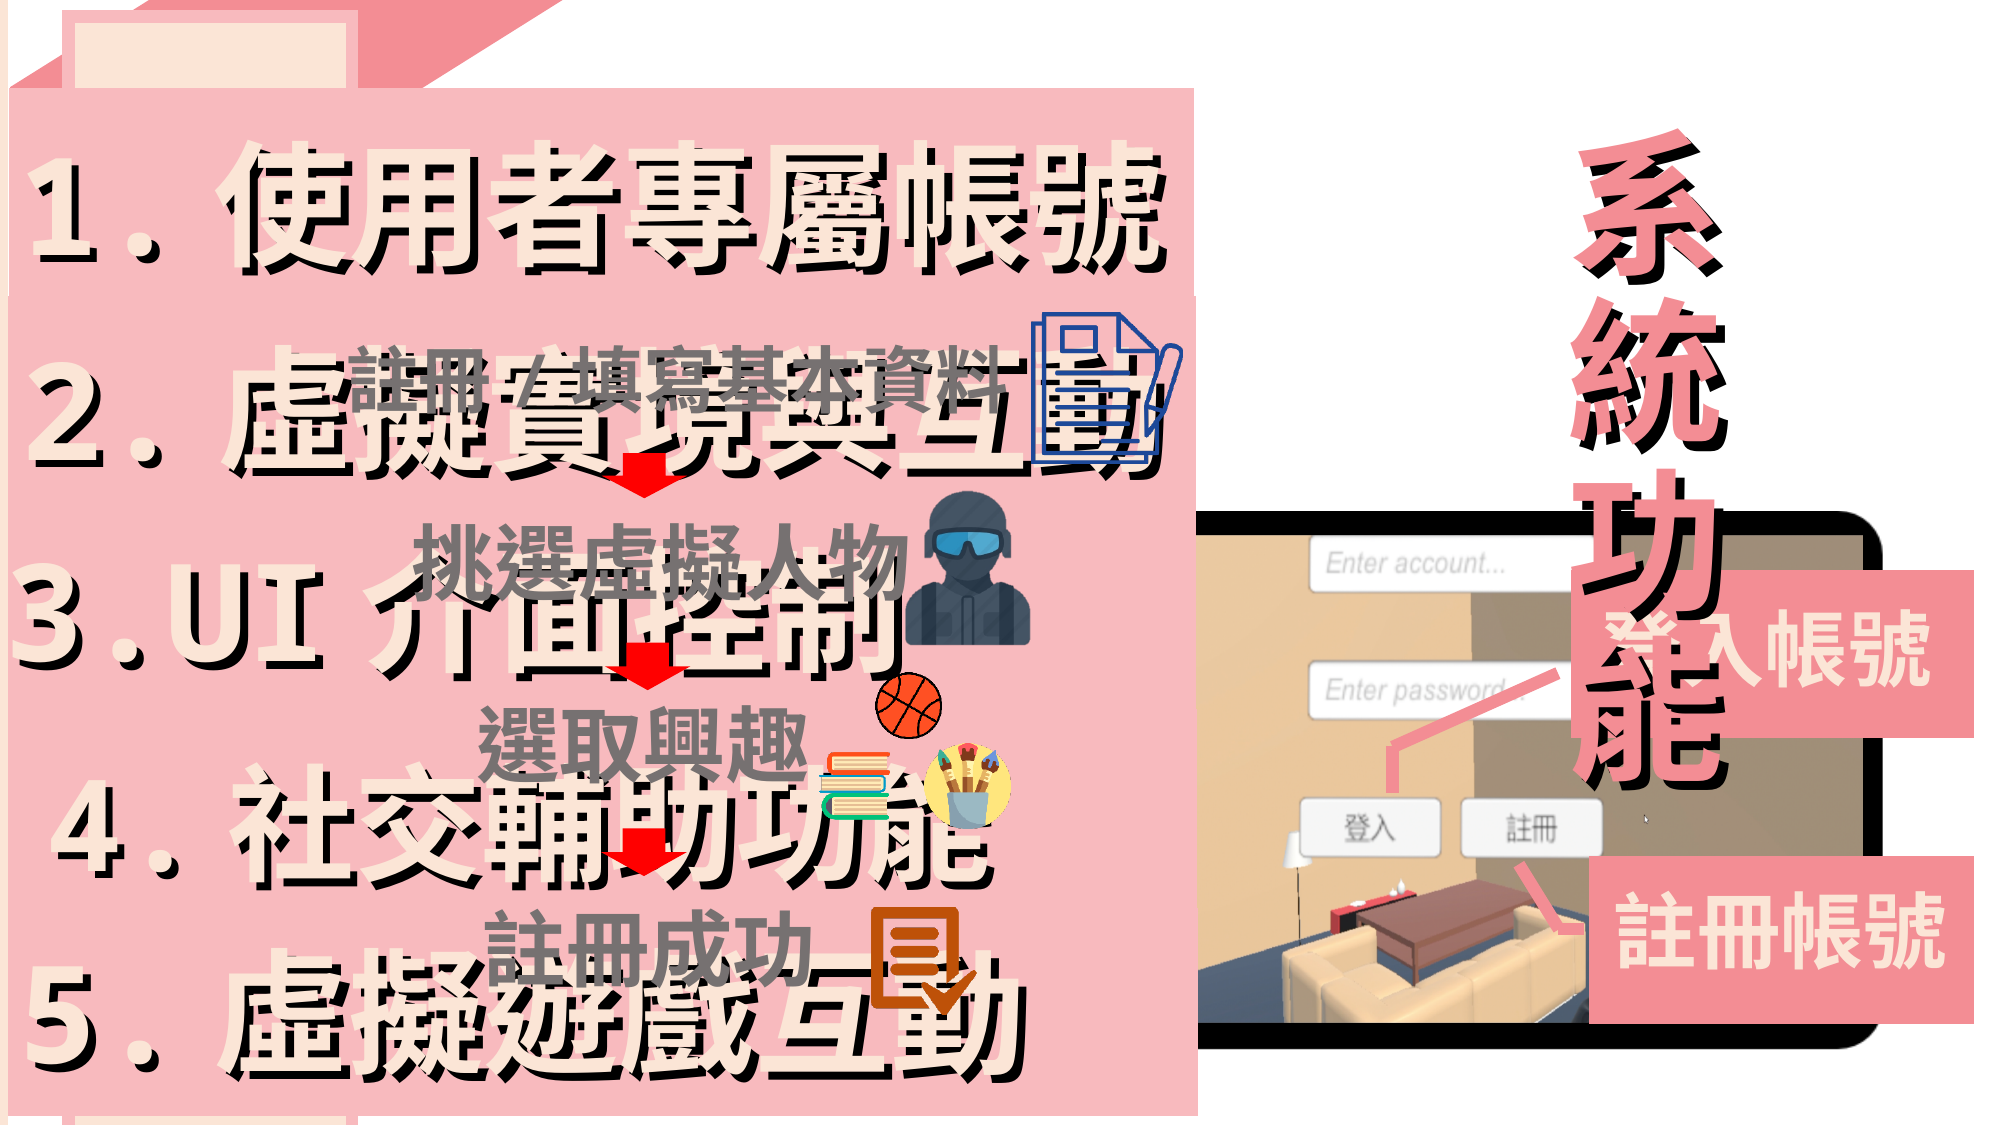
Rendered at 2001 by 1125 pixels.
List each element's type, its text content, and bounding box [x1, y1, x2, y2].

picture [924, 743, 1011, 829]
picture [819, 778, 883, 790]
text_box 3.UI介面控制 [8, 494, 942, 697]
text_box [601, 828, 687, 877]
picture [1196, 511, 1883, 1080]
text_box [1784, 570, 1974, 738]
text_box 登入帳號 [1784, 582, 1953, 707]
text_box [0, 0, 1198, 1125]
text_box [1589, 856, 1974, 1024]
text_box 4.社交輔助功能 [14, 703, 1023, 896]
text_box 1.使用者專屬帳號 [8, 88, 1187, 290]
text_box 挑選虛擬人物 [380, 508, 869, 620]
picture [1784, 511, 1883, 570]
text_box [601, 453, 688, 499]
picture [819, 750, 890, 821]
text_box 選取興趣 [379, 690, 907, 802]
picture [869, 907, 978, 1015]
text_box 5.虛擬遊戲互動 [8, 896, 1099, 1099]
text_box 註冊成功 [385, 894, 914, 1006]
picture [869, 471, 1069, 658]
text_box 註冊帳號 [1592, 864, 1969, 989]
text_box 2.虛擬實境與互動 [8, 293, 1189, 495]
text_box [10, 0, 563, 88]
text_box 註冊/填寫基本資料 [294, 319, 1031, 431]
text_box [604, 642, 691, 691]
text_box 系統功能 [1508, 0, 1784, 810]
picture [875, 672, 942, 739]
picture [1031, 312, 1183, 464]
